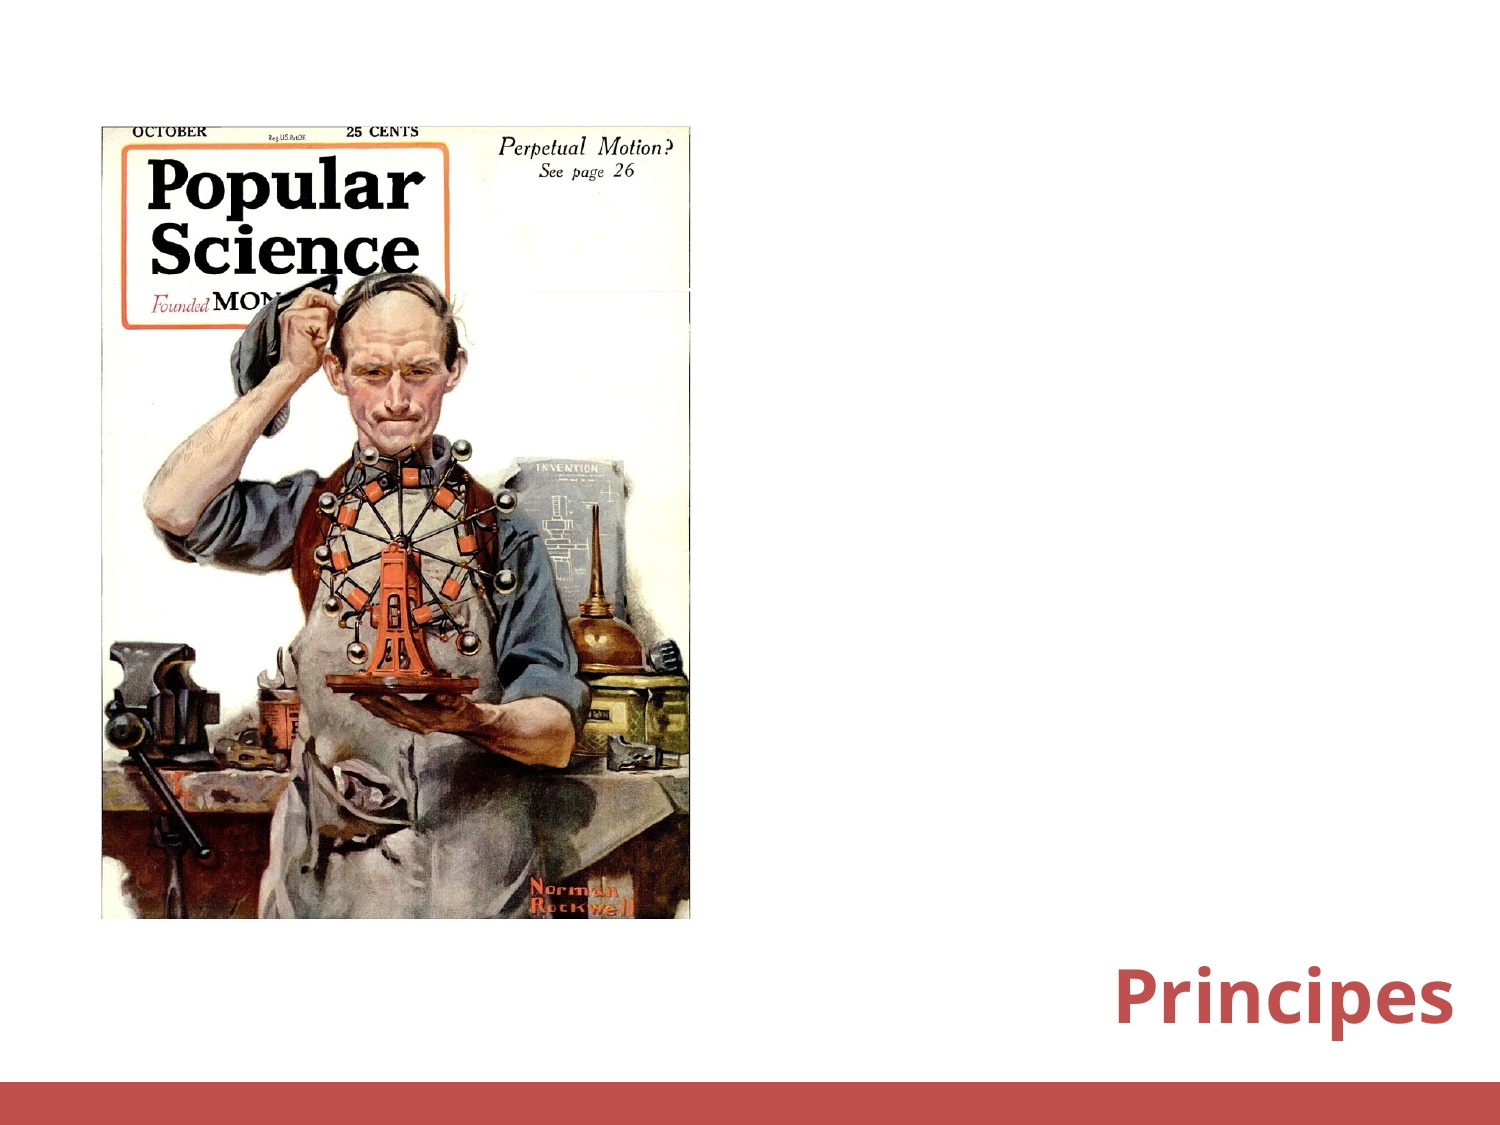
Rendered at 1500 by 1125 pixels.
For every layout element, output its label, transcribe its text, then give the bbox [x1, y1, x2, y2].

picture [100, 125, 691, 919]
text_box Principes [1080, 940, 1471, 1082]
text_box [0, 1082, 1500, 1125]
